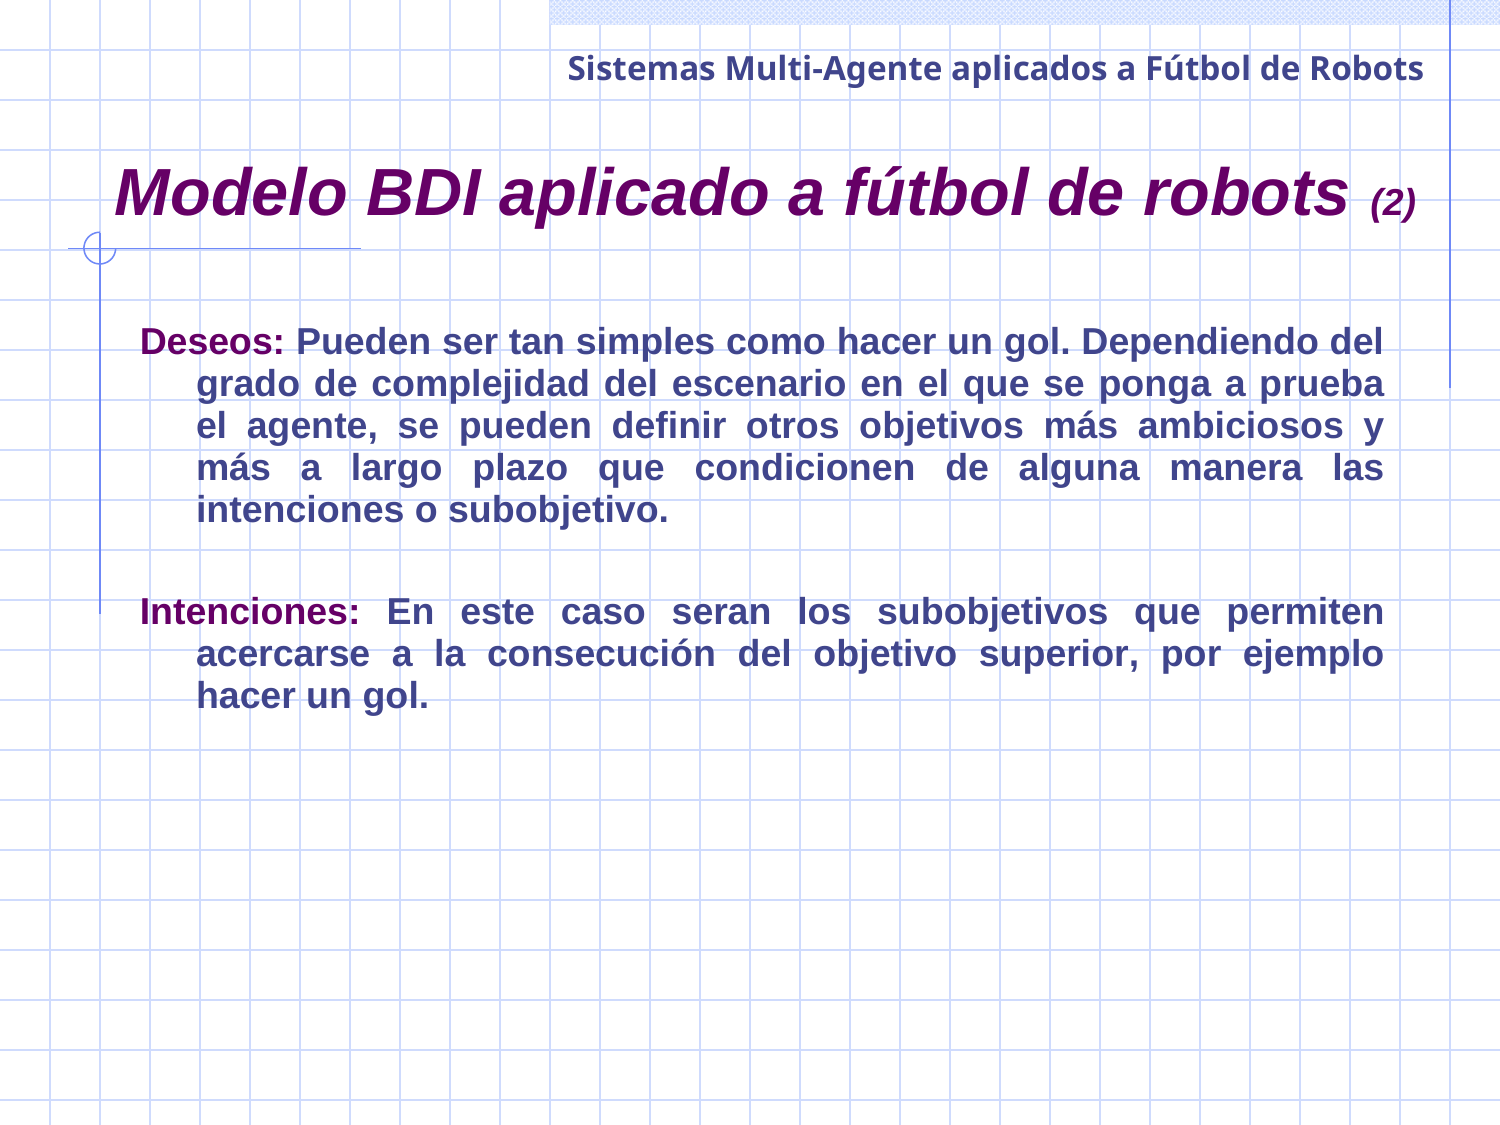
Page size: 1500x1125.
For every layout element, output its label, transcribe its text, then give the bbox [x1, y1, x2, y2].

text_box Sistemas Multi-Agente aplicados a Fútbol de Robots [450, 37, 1441, 49]
text_box Deseos: Pueden ser tan simples como hacer un gol. Dependiendo del grado de complejidad del escenario en el que se ponga a prueba el agente, se pueden definir otros objetivos más ambiciosos y más a largo plazo que condicionen de alguna manera las intenciones o subobjetivo. Intenciones: En este caso seran los subobjetivos que permiten acercarse a la consecución del objetivo superior, por ejemplo hacer un gol. [125, 312, 1401, 1051]
picture [549, 0, 1449, 25]
title Modelo BDI aplicado a fútbol de robots (2) [99, 49, 1500, 238]
picture [1451, 0, 1500, 25]
